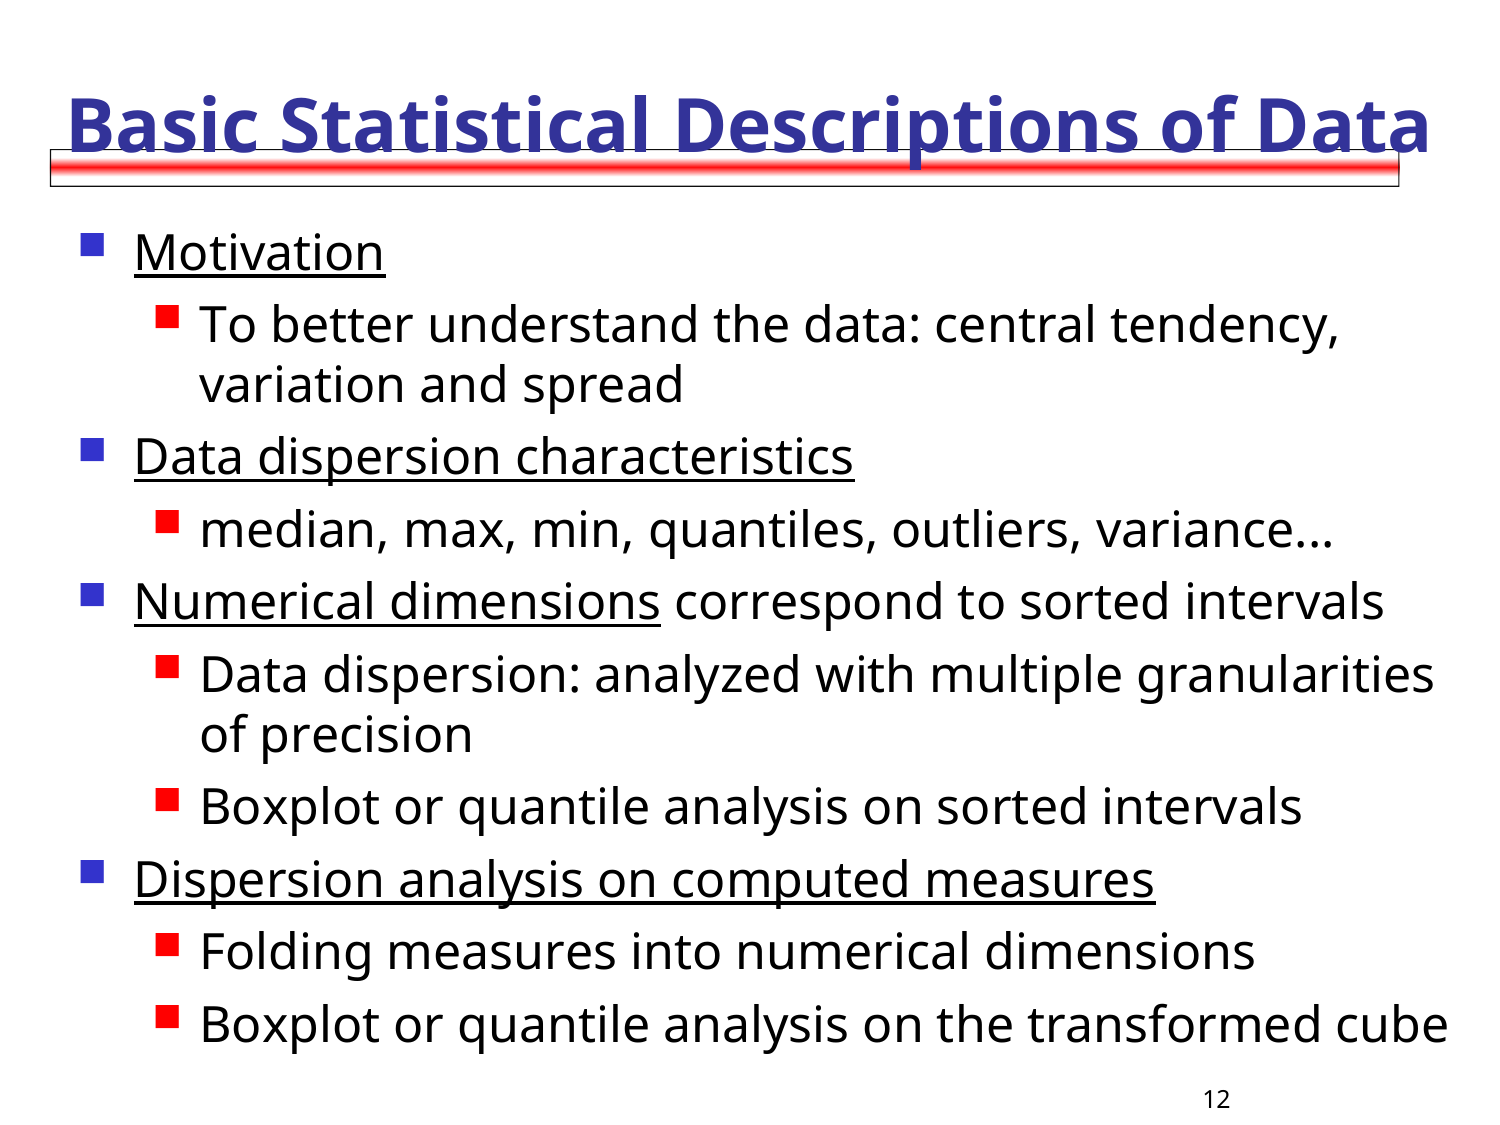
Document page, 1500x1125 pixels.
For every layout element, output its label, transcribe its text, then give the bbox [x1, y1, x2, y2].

text_box <number> [1187, 1062, 1500, 1125]
title Basic Statistical Descriptions of Data [0, 0, 1500, 175]
list Motivation To better understand the data: central tendency, variation and spread Data dispersion characteristics median, max, min, quantiles, outliers, variance... Numerical dimensions correspond to sorted intervals Data dispersion: analyzed with multiple granularities of precision Boxplot or quantile analysis on sorted intervals Dispersion analysis on computed measures Folding measures into numerical dimensions Boxplot or quantile analysis on the transformed cube [62, 212, 1486, 1120]
